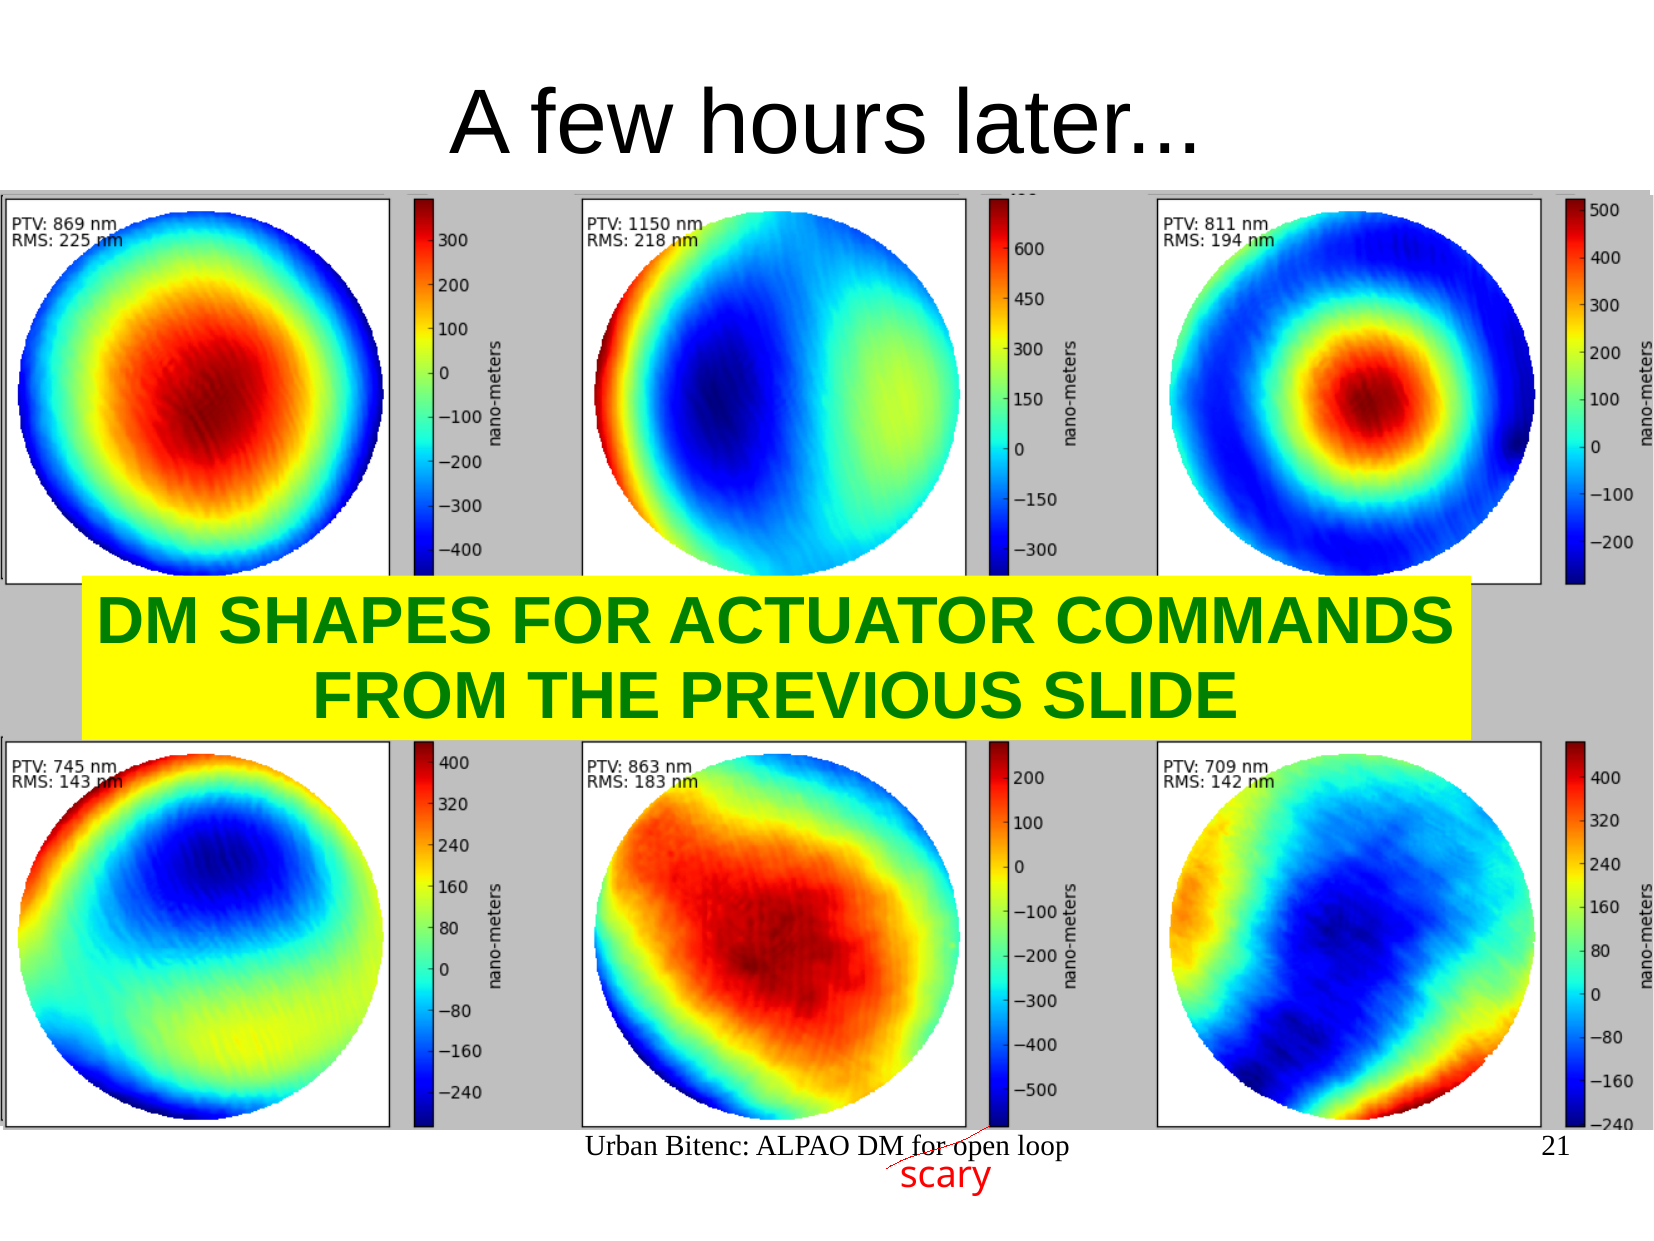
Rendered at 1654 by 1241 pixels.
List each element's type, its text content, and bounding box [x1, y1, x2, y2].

text_box DM SHAPES FOR ACTUATOR COMMANDS FROM THE PREVIOUS SLIDE [81, 575, 1472, 741]
title A few hours later... [82, 49, 1571, 195]
text_box scary [885, 1140, 1015, 1216]
picture [0, 190, 1654, 1130]
